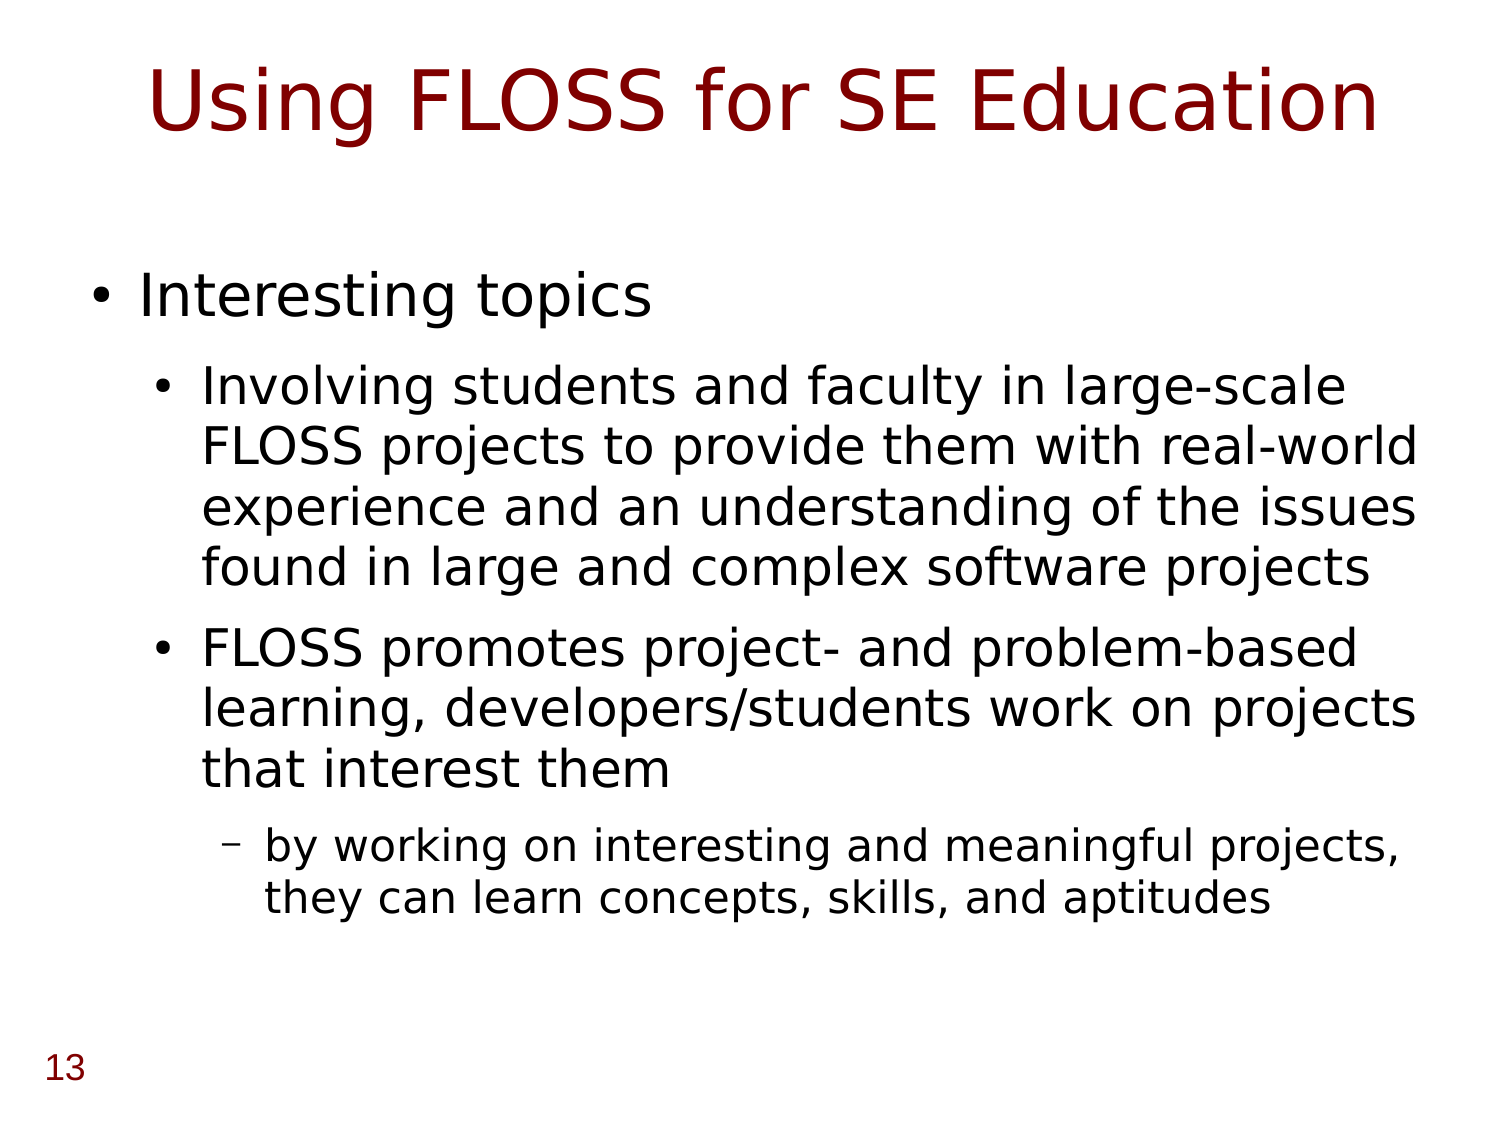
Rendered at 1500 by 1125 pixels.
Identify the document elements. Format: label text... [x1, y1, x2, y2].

list Interesting topics Involving students and faculty in large-scale FLOSS projects to provide them with real-world experience and an understanding of the issues found in large and complex software projects FLOSS promotes project- and problem-based learning, developers/students work on projects that interest them by working on interesting and meaningful projects, they can learn concepts, skills, and aptitudes [75, 261, 1447, 1004]
title Using FLOSS for SE Education [70, 27, 1459, 178]
